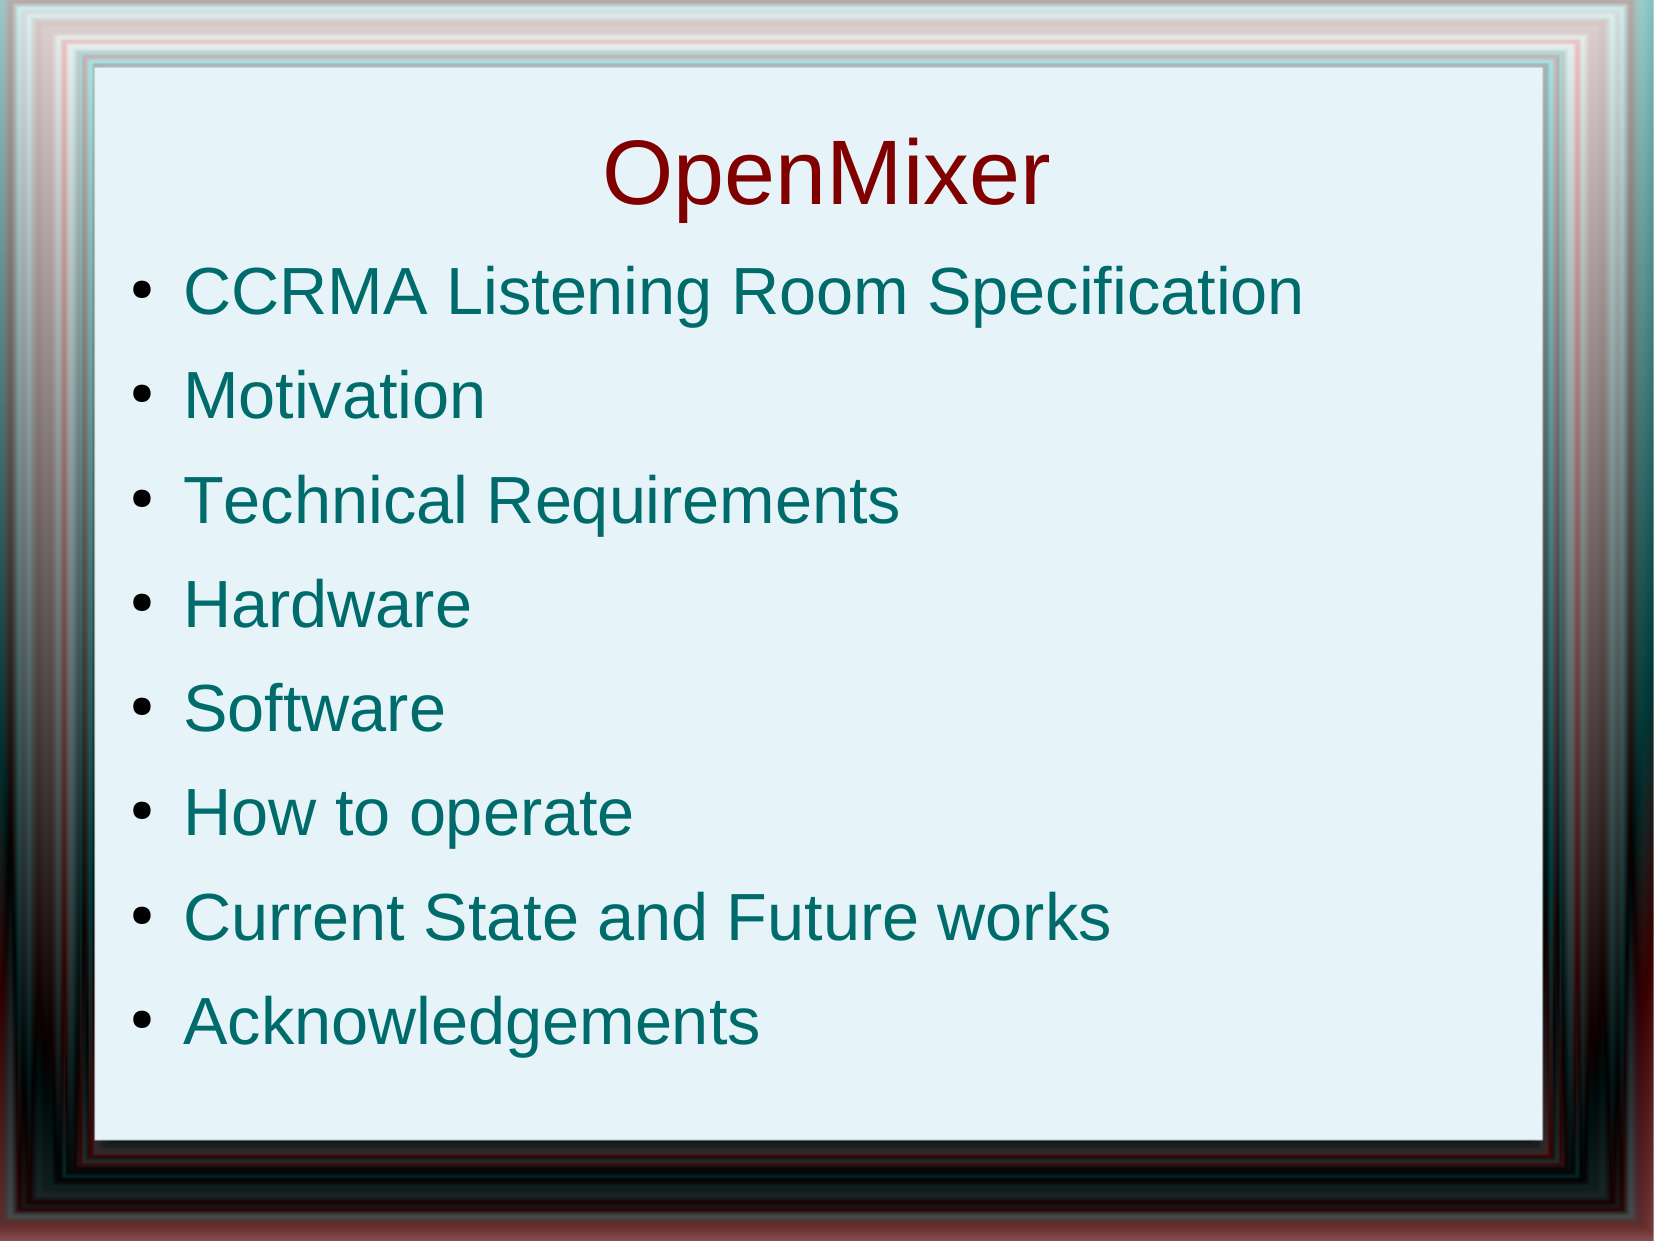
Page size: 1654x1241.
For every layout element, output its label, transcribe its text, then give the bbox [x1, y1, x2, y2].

title OpenMixer [118, 88, 1536, 257]
picture [0, 0, 1654, 1241]
list CCRMA Listening Room Specification Motivation Technical Requirements Hardware Software How to operate Current State and Future works Acknowledgements [112, 253, 1501, 1126]
